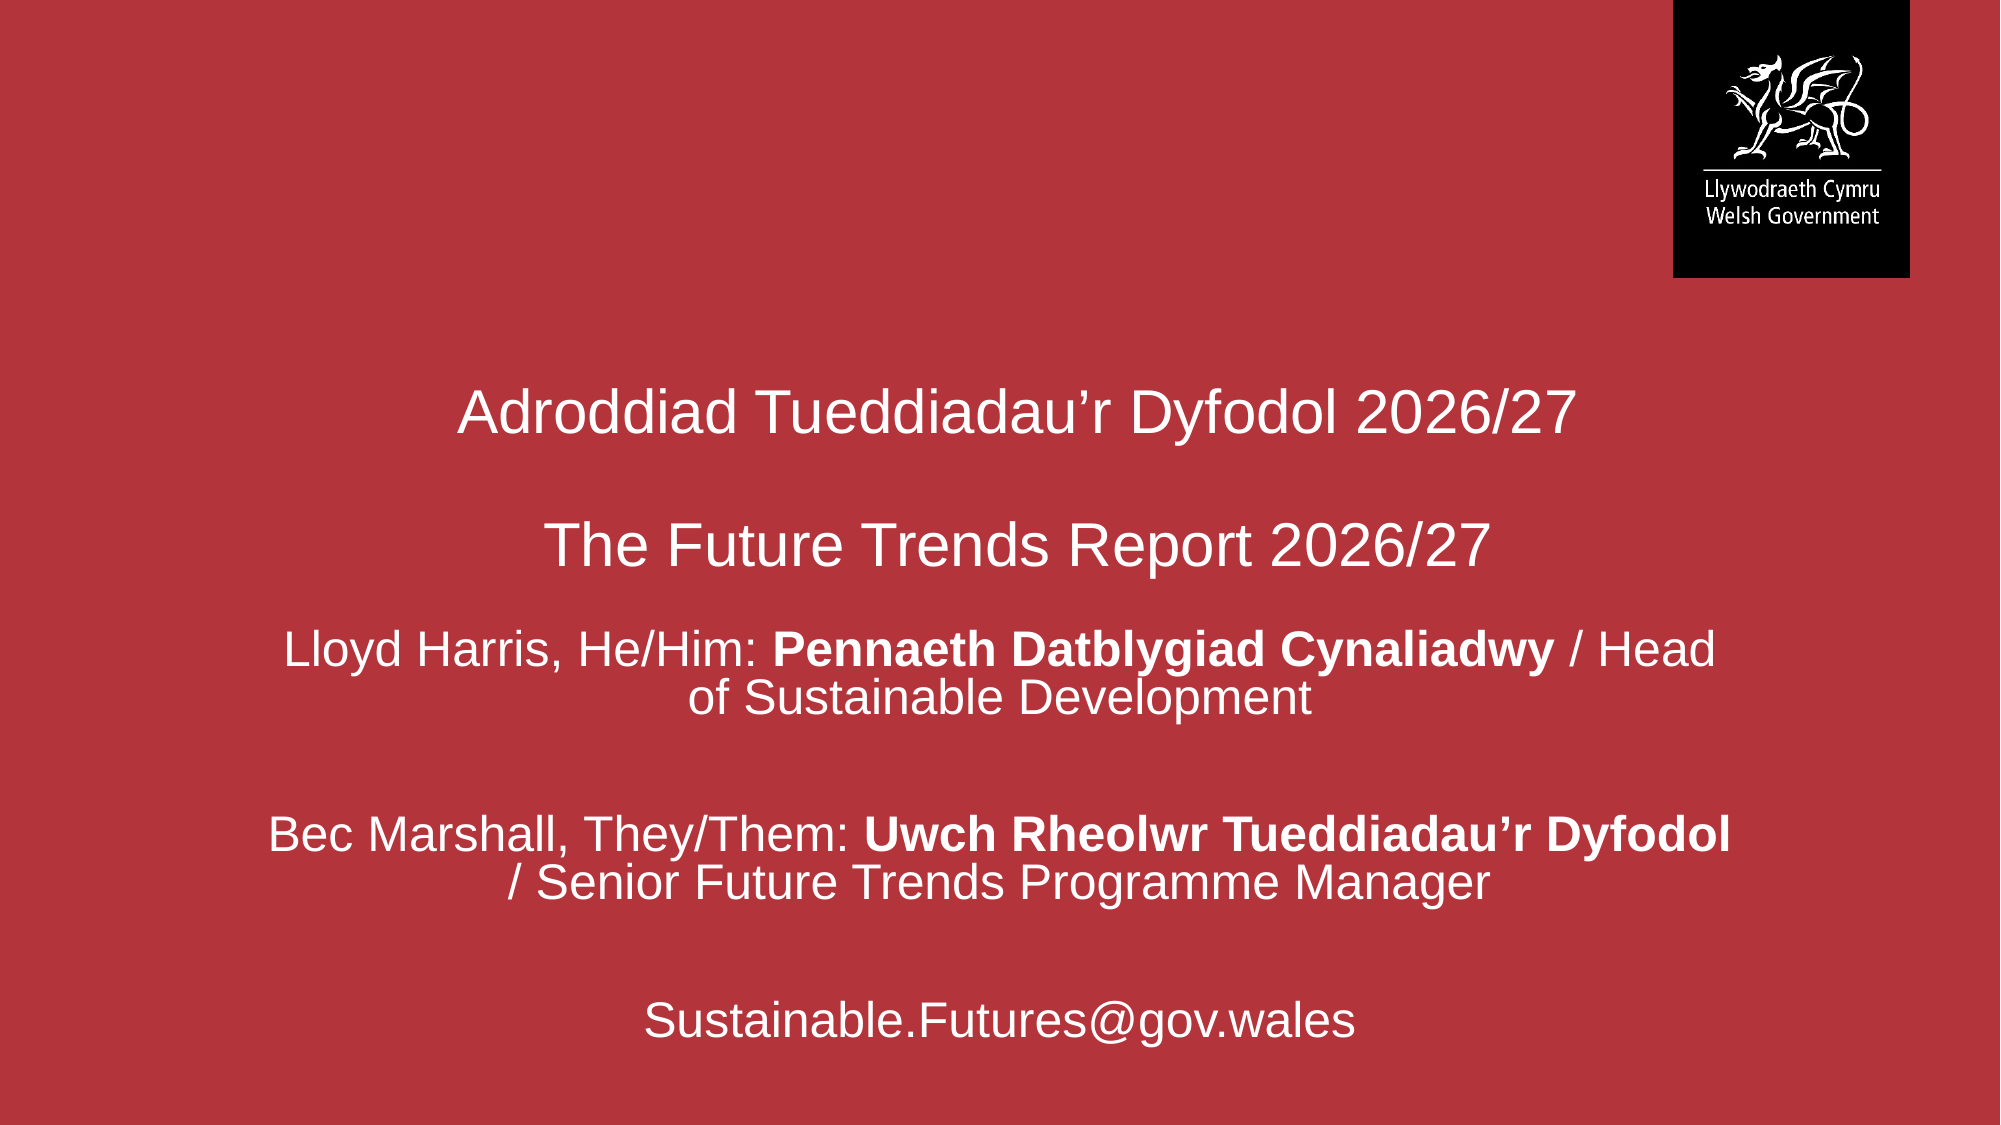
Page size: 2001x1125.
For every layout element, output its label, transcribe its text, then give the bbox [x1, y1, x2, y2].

title Adroddiad Tueddiadau’r Dyfodol 2026/27 The Future Trends Report 2026/27 [103, 371, 1933, 588]
subtitle Lloyd Harris, He/Him: Pennaeth Datblygiad Cynaliadwy / Head of Sustainable Development Bec Marshall, They/Them: Uwch Rheolwr Tueddiadau’r Dyfodol / Senior Future Trends Programme Manager Sustainable.Futures@gov.wales [249, 620, 1750, 1085]
